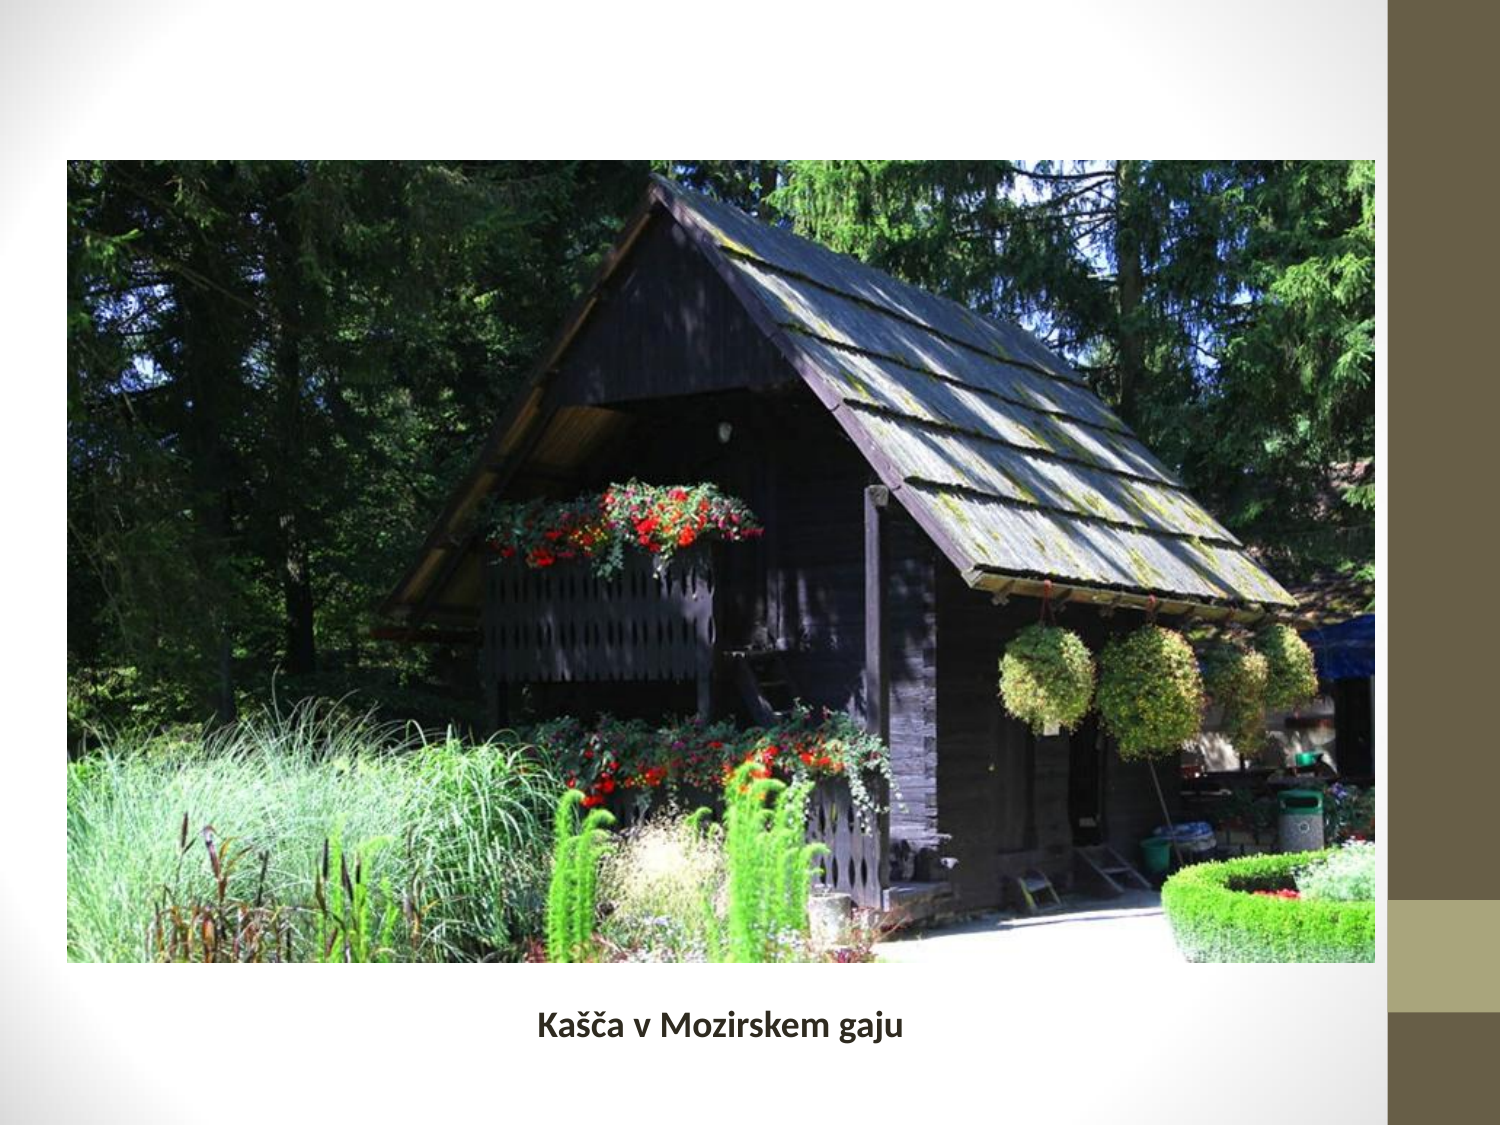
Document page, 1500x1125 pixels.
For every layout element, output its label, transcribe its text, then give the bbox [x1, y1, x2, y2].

picture [0, 0, 1387, 1125]
text_box Kašča v Mozirskem gaju [336, 992, 1105, 1098]
